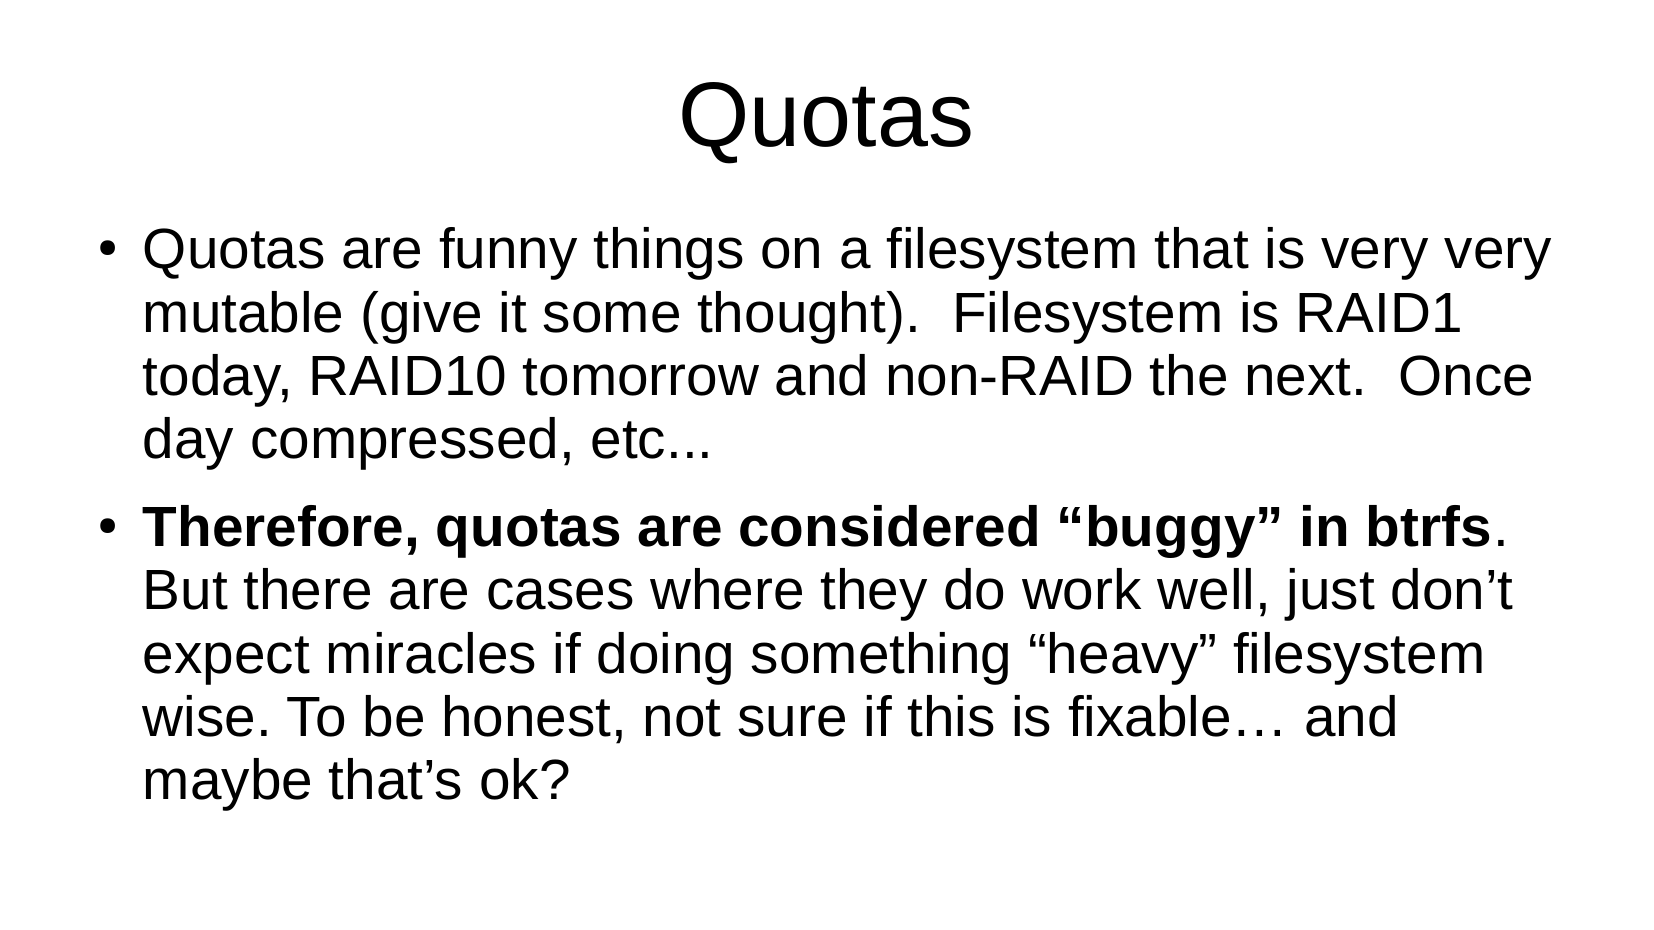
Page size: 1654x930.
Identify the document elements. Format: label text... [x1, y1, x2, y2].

list Quotas are funny things on a filesystem that is very very mutable (give it some thought). Filesystem is RAID1 today, RAID10 tomorrow and non-RAID the next. Once day compressed, etc... Therefore, quotas are considered “buggy” in btrfs. But there are cases where they do work well, just don’t expect miracles if doing something “heavy” filesystem wise. To be honest, not sure if this is fixable… and maybe that’s ok? [82, 217, 1571, 826]
title Quotas [82, 37, 1571, 193]
